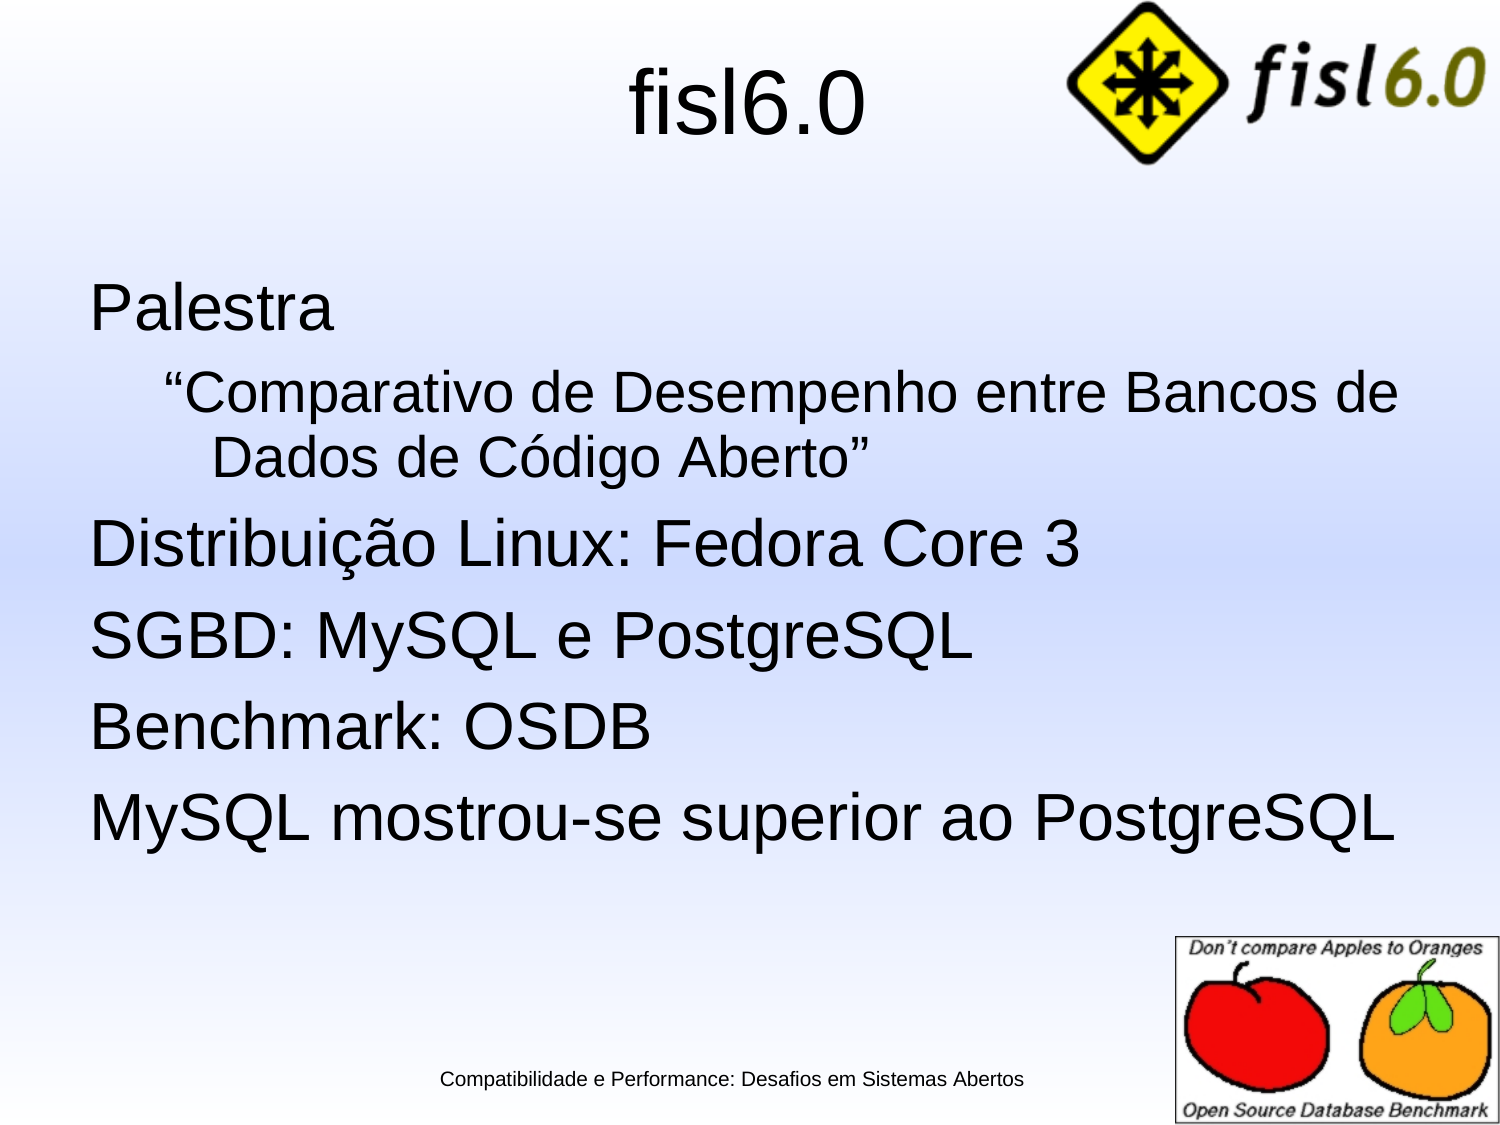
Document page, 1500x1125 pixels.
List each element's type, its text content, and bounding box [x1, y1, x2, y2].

picture [1175, 936, 1500, 1125]
list Palestra “Comparativo de Desempenho entre Bancos de Dados de Código Aberto” Distribuição Linux: Fedora Core 3 SGBD: MySQL e PostgreSQL Benchmark: OSDB MySQL mostrou-se superior ao PostgreSQL [75, 262, 1426, 1006]
title fisl6.0 [15, 8, 1482, 197]
picture [1057, 0, 1500, 178]
